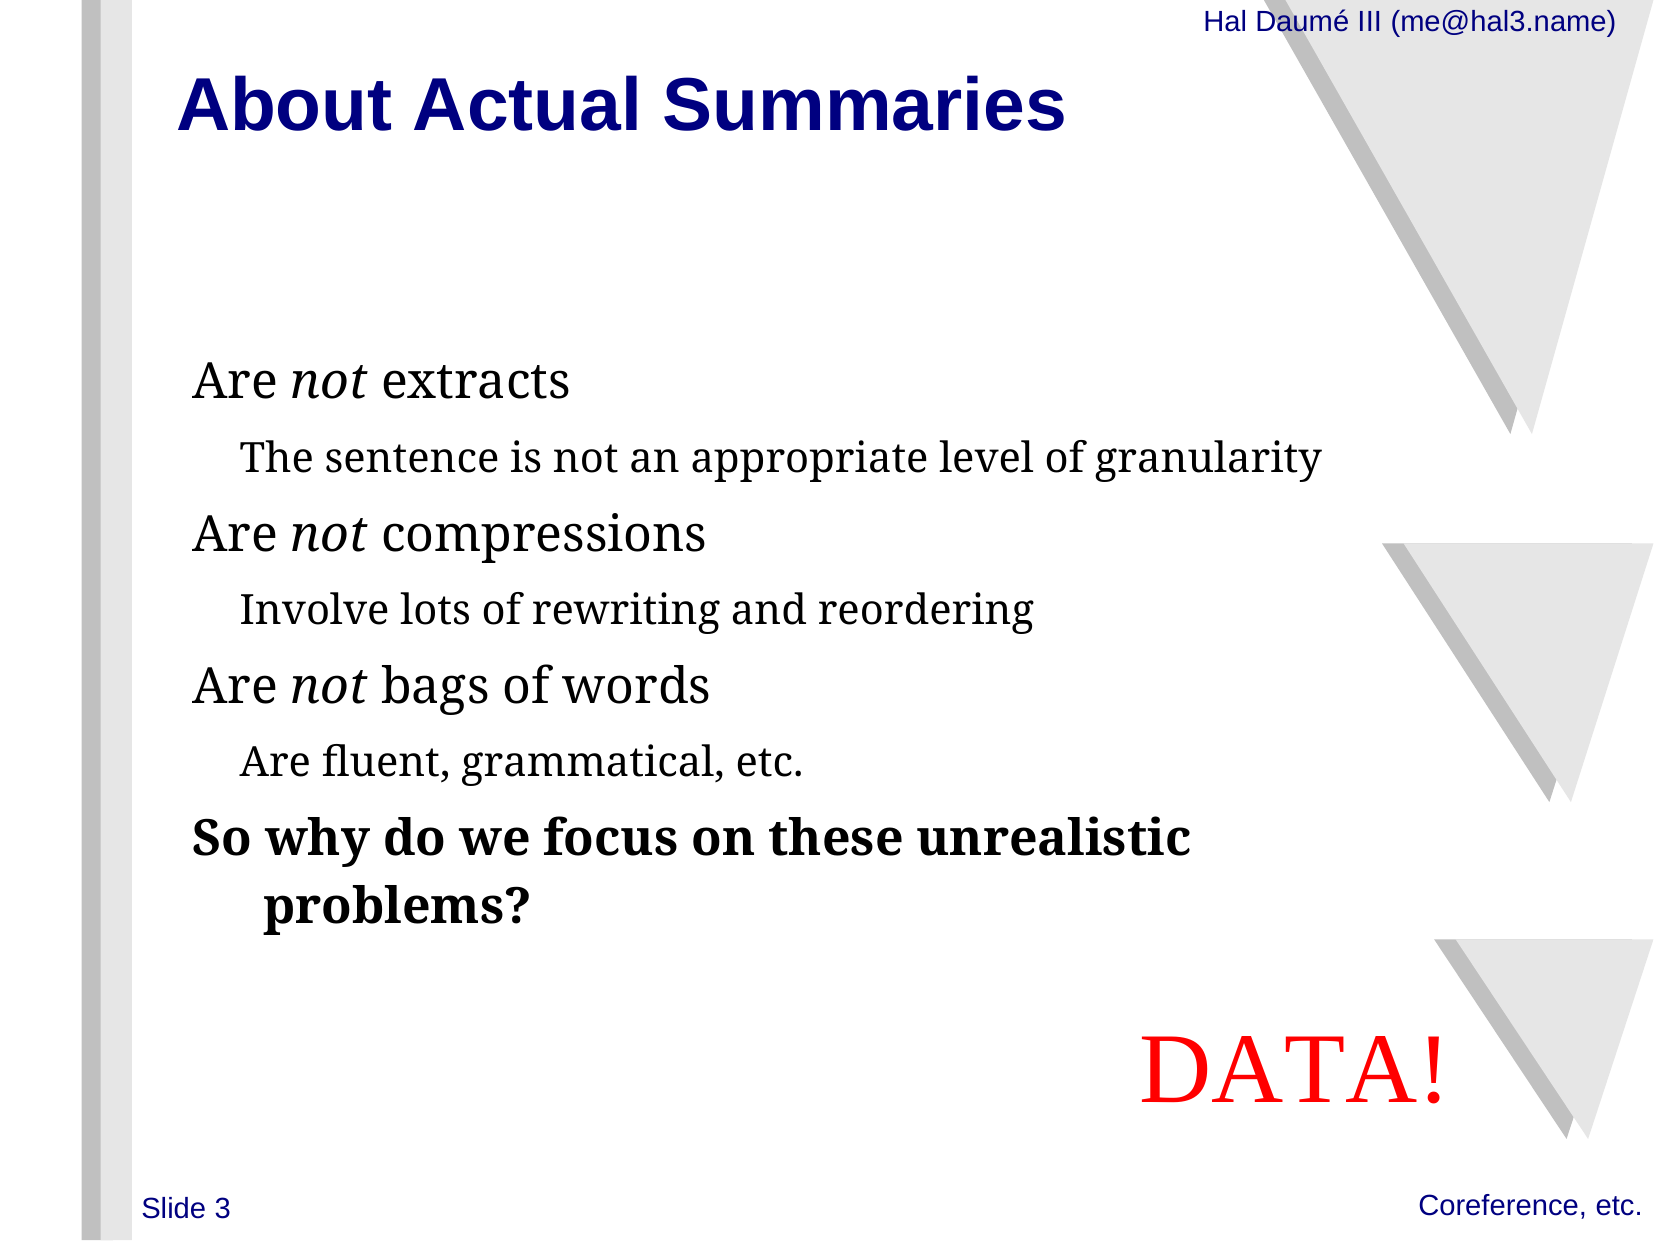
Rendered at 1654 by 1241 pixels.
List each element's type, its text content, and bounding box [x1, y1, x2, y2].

text_box DATA! [1139, 1013, 1457, 1126]
title About Actual Summaries [176, 44, 1509, 166]
list Are not extracts The sentence is not an appropriate level of granularity Are not compressions Involve lots of rewriting and reordering Are not bags of words Are fluent, grammatical, etc. So why do we focus on these unrealistic problems? [180, 345, 1375, 1143]
